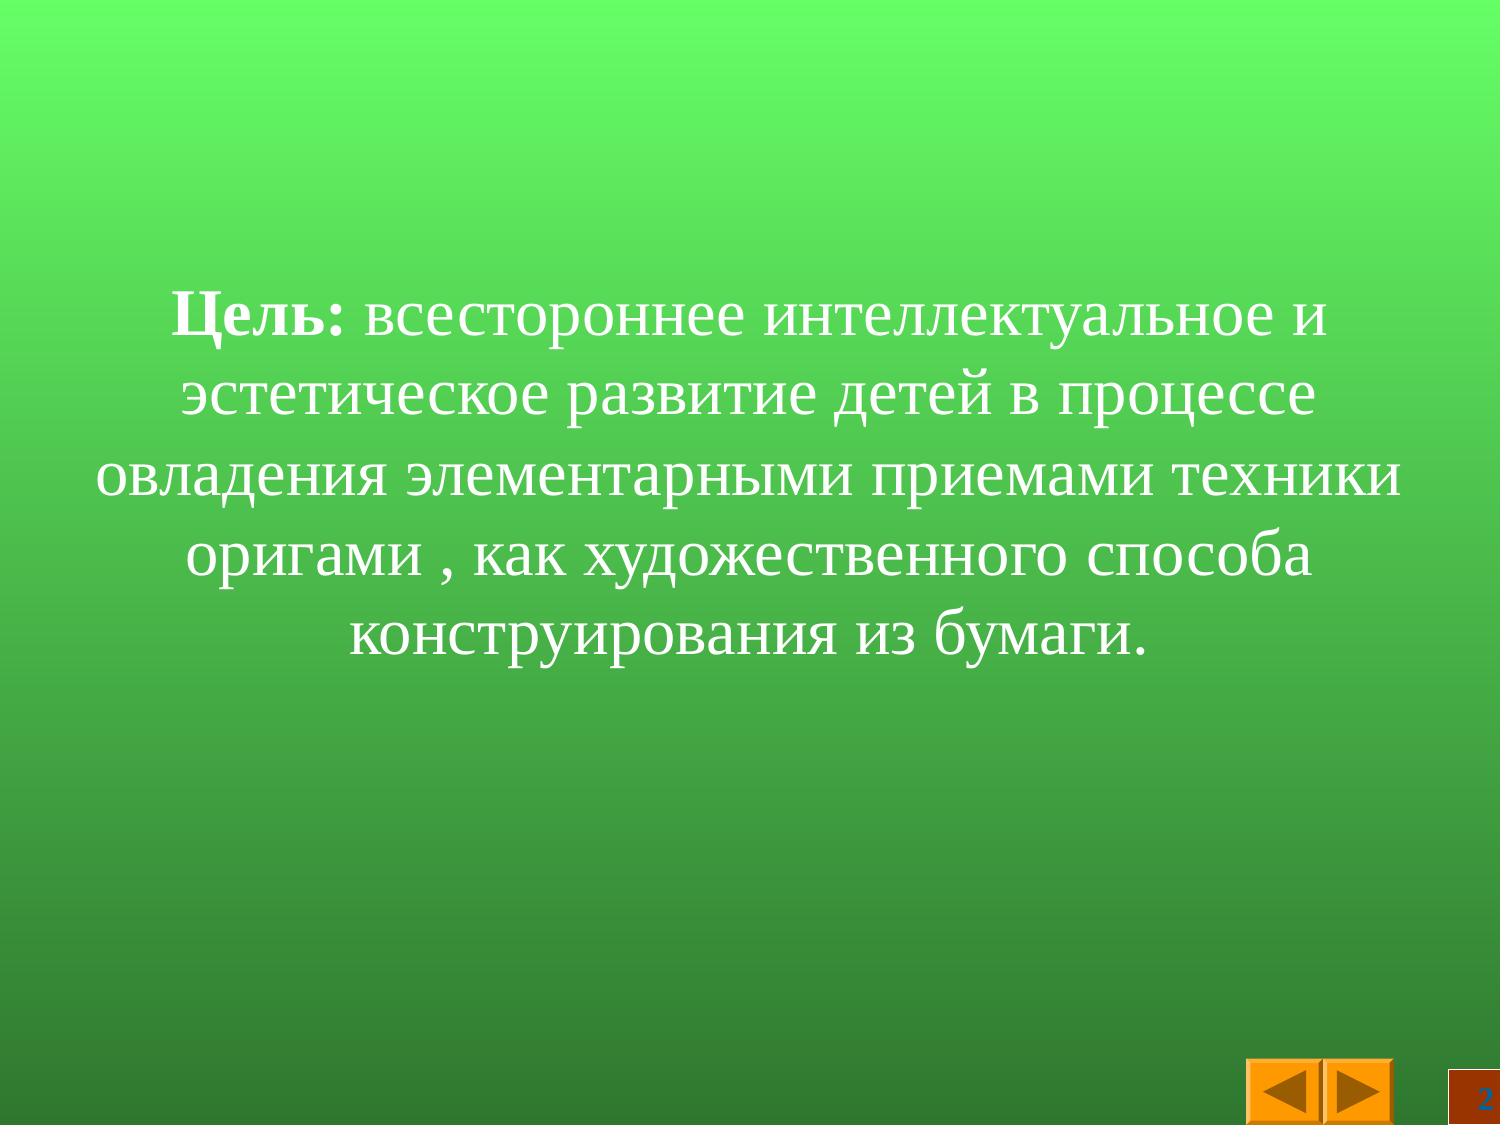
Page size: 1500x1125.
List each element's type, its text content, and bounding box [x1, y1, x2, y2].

text_box [1324, 1058, 1394, 1125]
subtitle Цель: всестороннее интеллектуальное и эстетическое развитие детей в процессе овладения элементарными приемами техники оригами , как художественного способа конструирования из бумаги. [75, 21, 1426, 915]
text_box 2 [1448, 1069, 1500, 1125]
text_box [1247, 1058, 1323, 1125]
